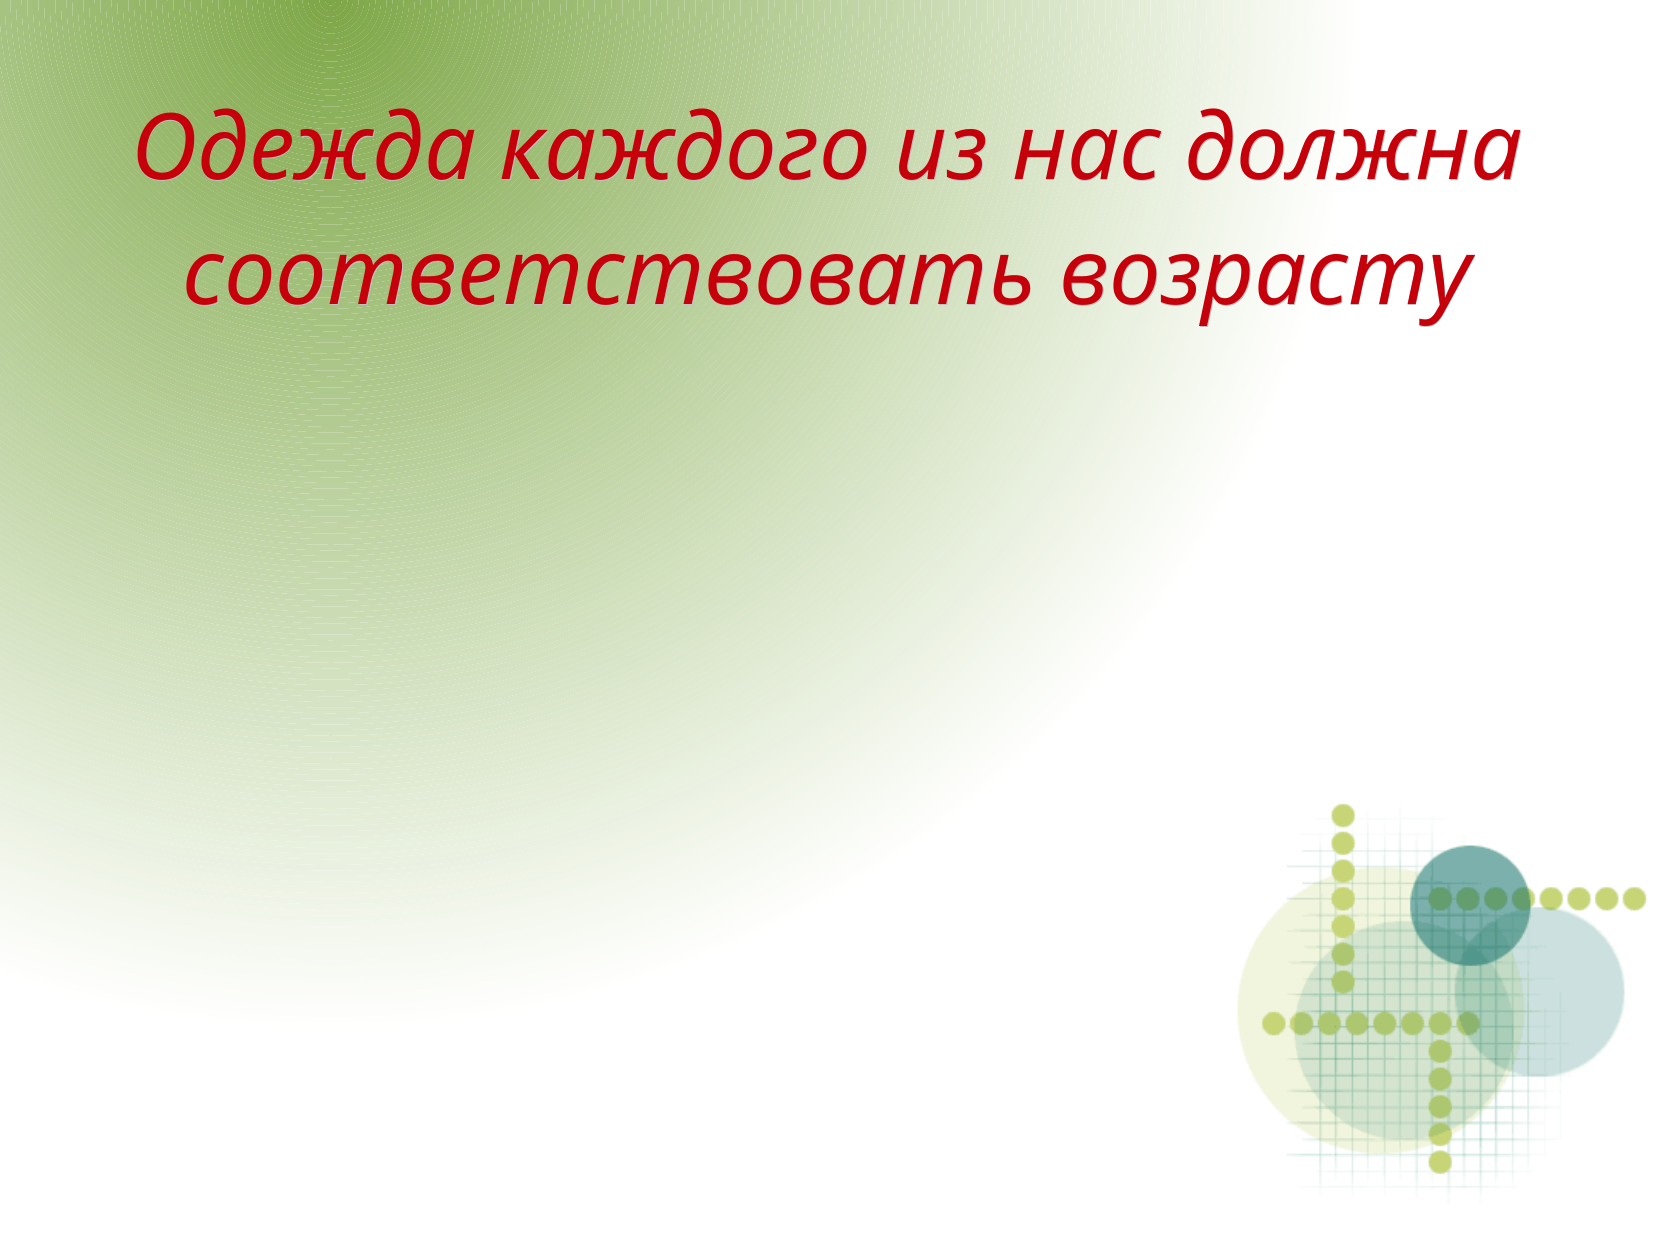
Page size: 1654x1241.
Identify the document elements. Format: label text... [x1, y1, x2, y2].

title Одежда каждого из нас должна соответствовать возрасту [121, 95, 1534, 318]
picture [856, 531, 1654, 1211]
picture [59, 354, 798, 886]
